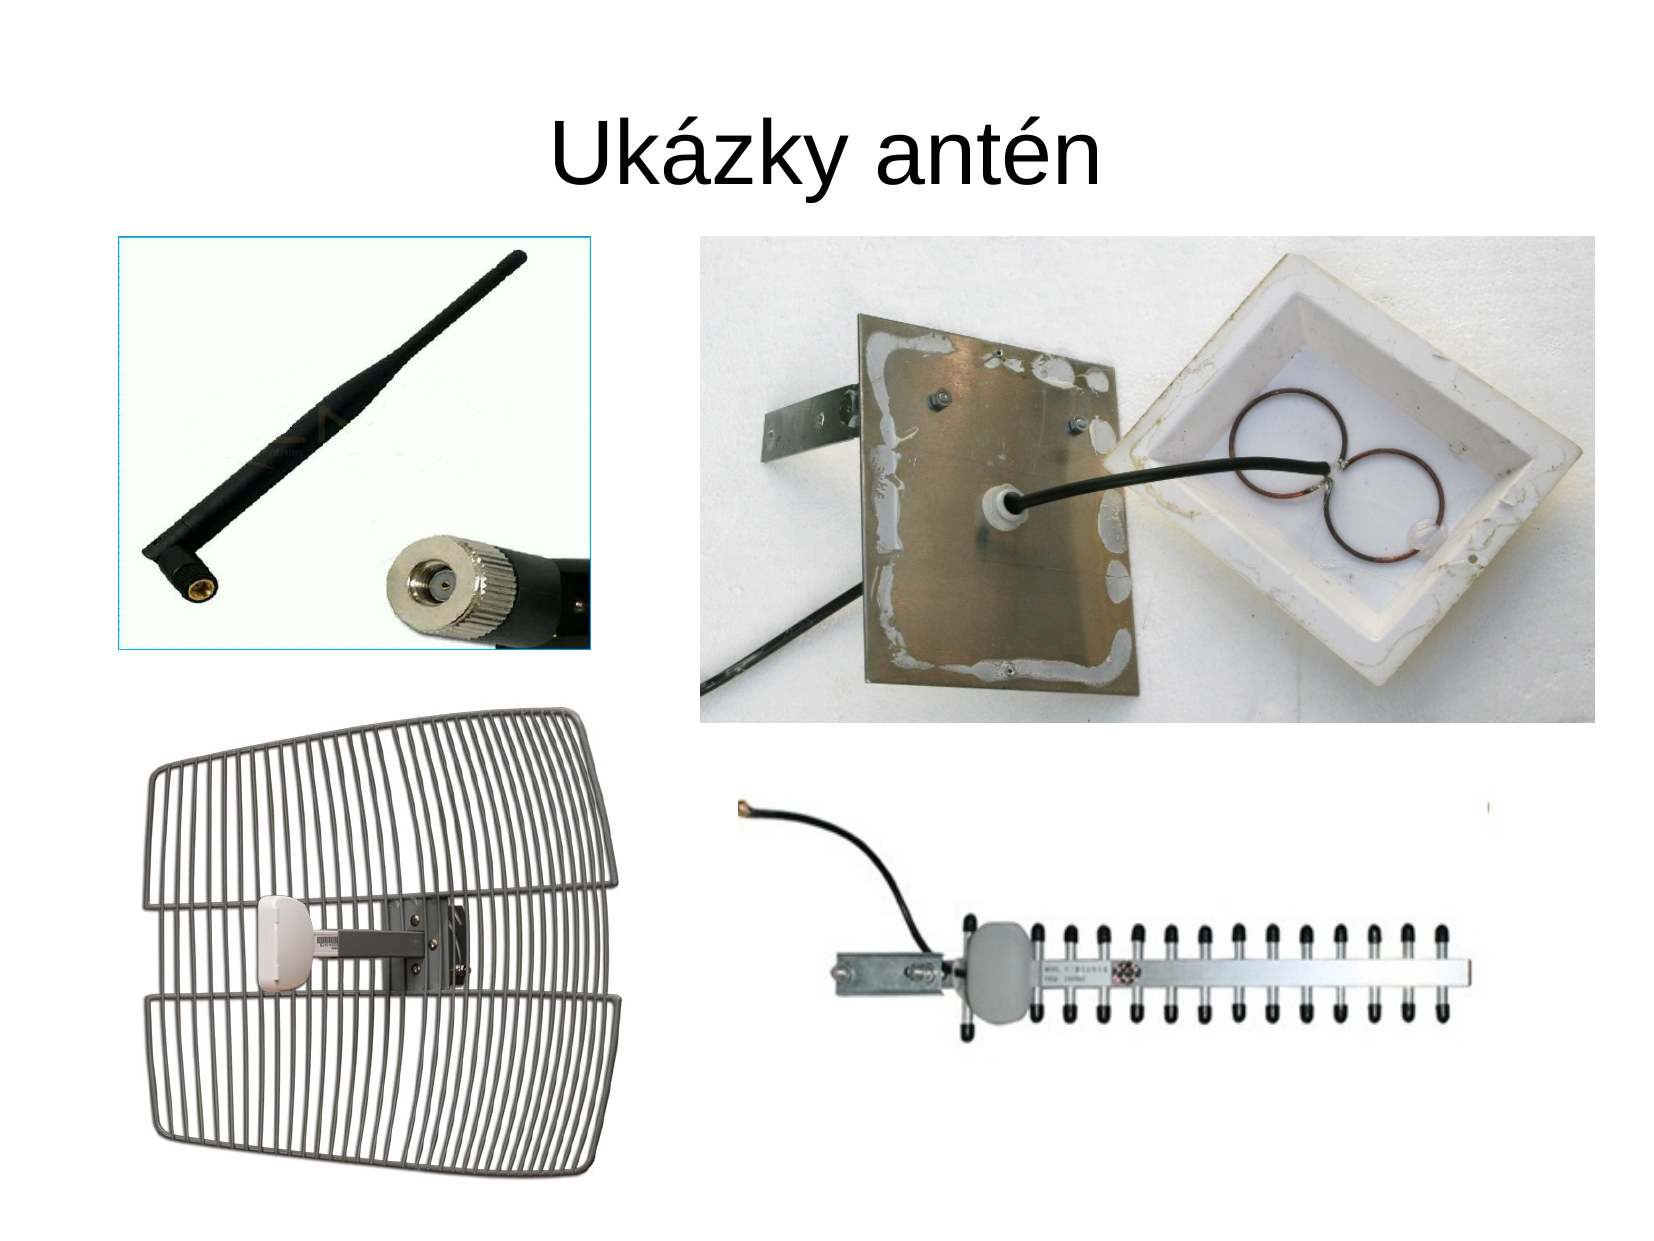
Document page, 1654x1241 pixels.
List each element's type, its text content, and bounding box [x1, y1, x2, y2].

picture [700, 236, 1595, 723]
title Ukázky antén [82, 49, 1571, 257]
picture [738, 767, 1506, 1123]
picture [118, 679, 650, 1211]
picture [118, 236, 591, 650]
